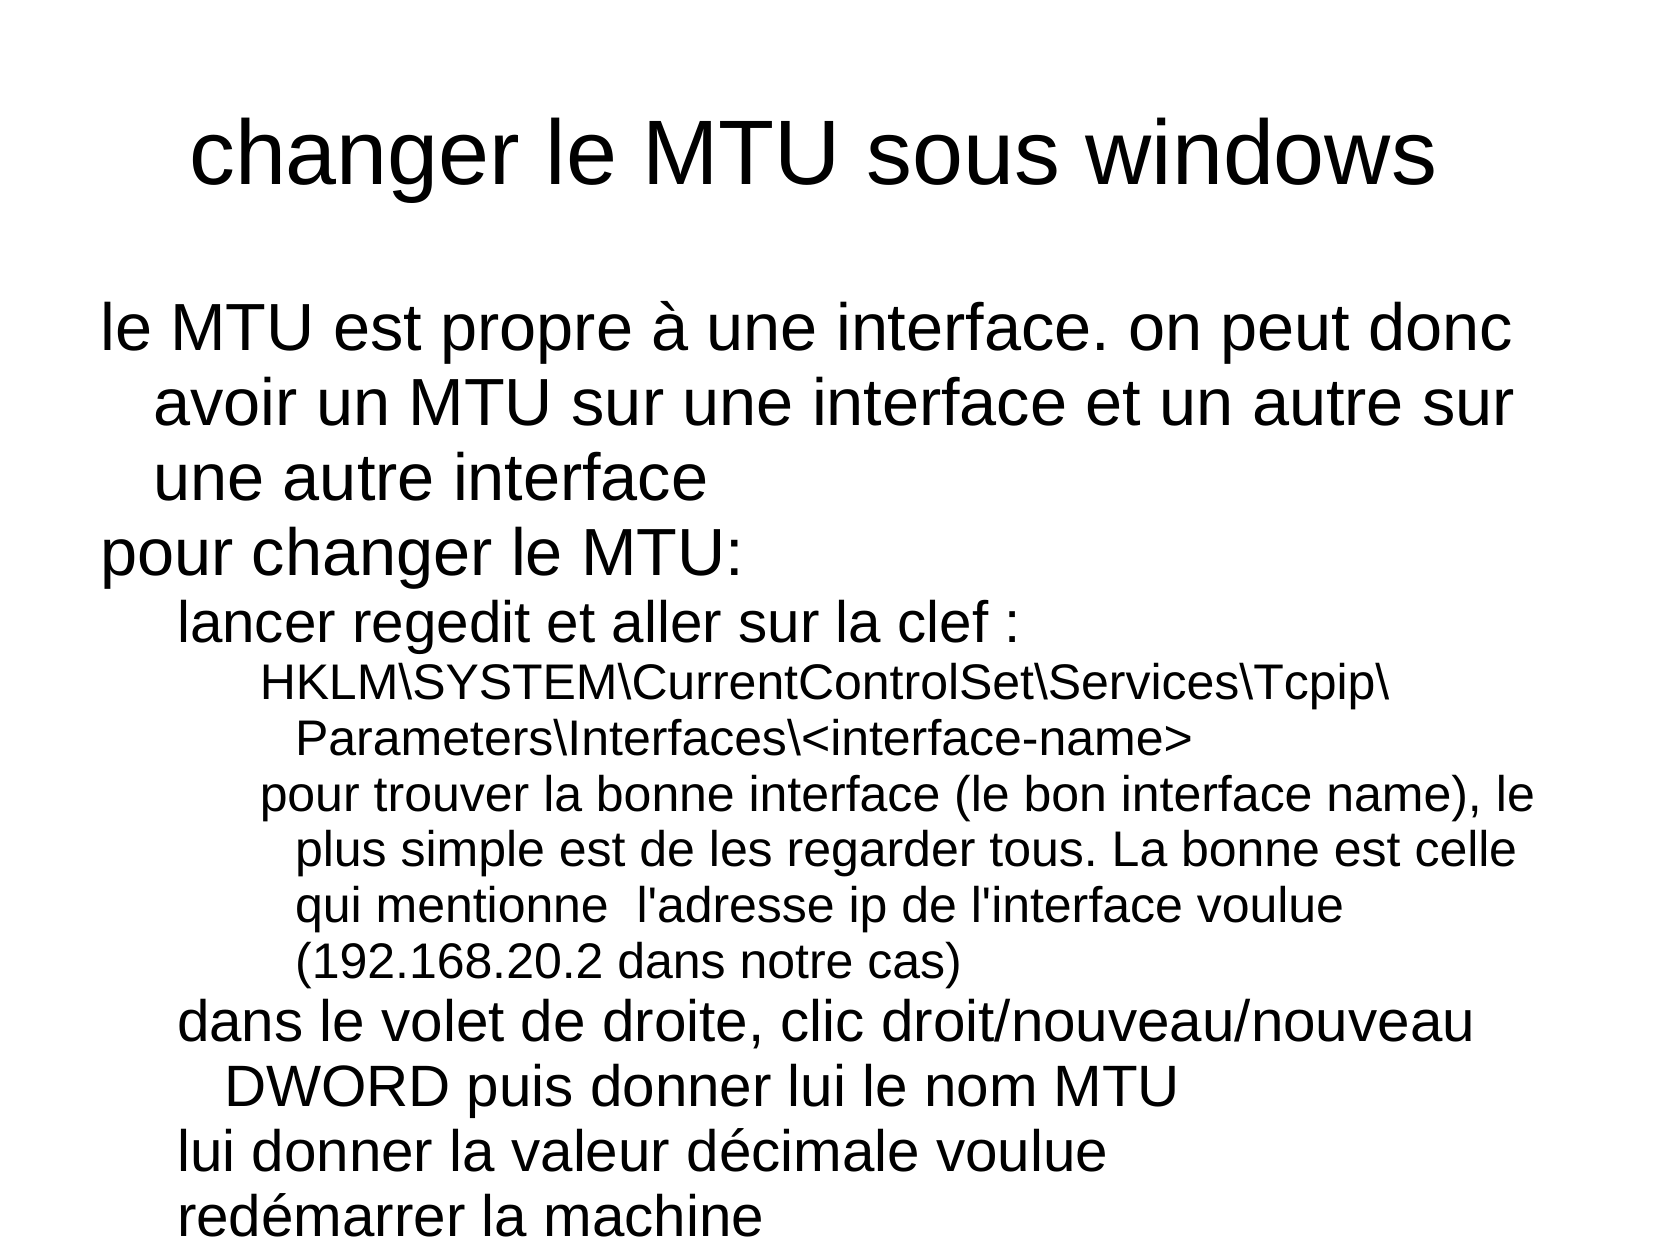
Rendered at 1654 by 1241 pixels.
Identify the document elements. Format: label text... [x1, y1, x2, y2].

title changer le MTU sous windows [82, 49, 1571, 257]
list le MTU est propre à une interface. on peut donc avoir un MTU sur une interface et un autre sur une autre interface pour changer le MTU: lancer regedit et aller sur la clef : HKLM\SYSTEM\CurrentControlSet\Services\Tcpip\Parameters\Interfaces\<interface-name> pour trouver la bonne interface (le bon interface name), le plus simple est de les regarder tous. La bonne est celle qui mentionne l'adresse ip de l'interface voulue (192.168.20.2 dans notre cas) dans le volet de droite, clic droit/nouveau/nouveau DWORD puis donner lui le nom MTU lui donner la valeur décimale voulue redémarrer la machine [82, 290, 1571, 1241]
